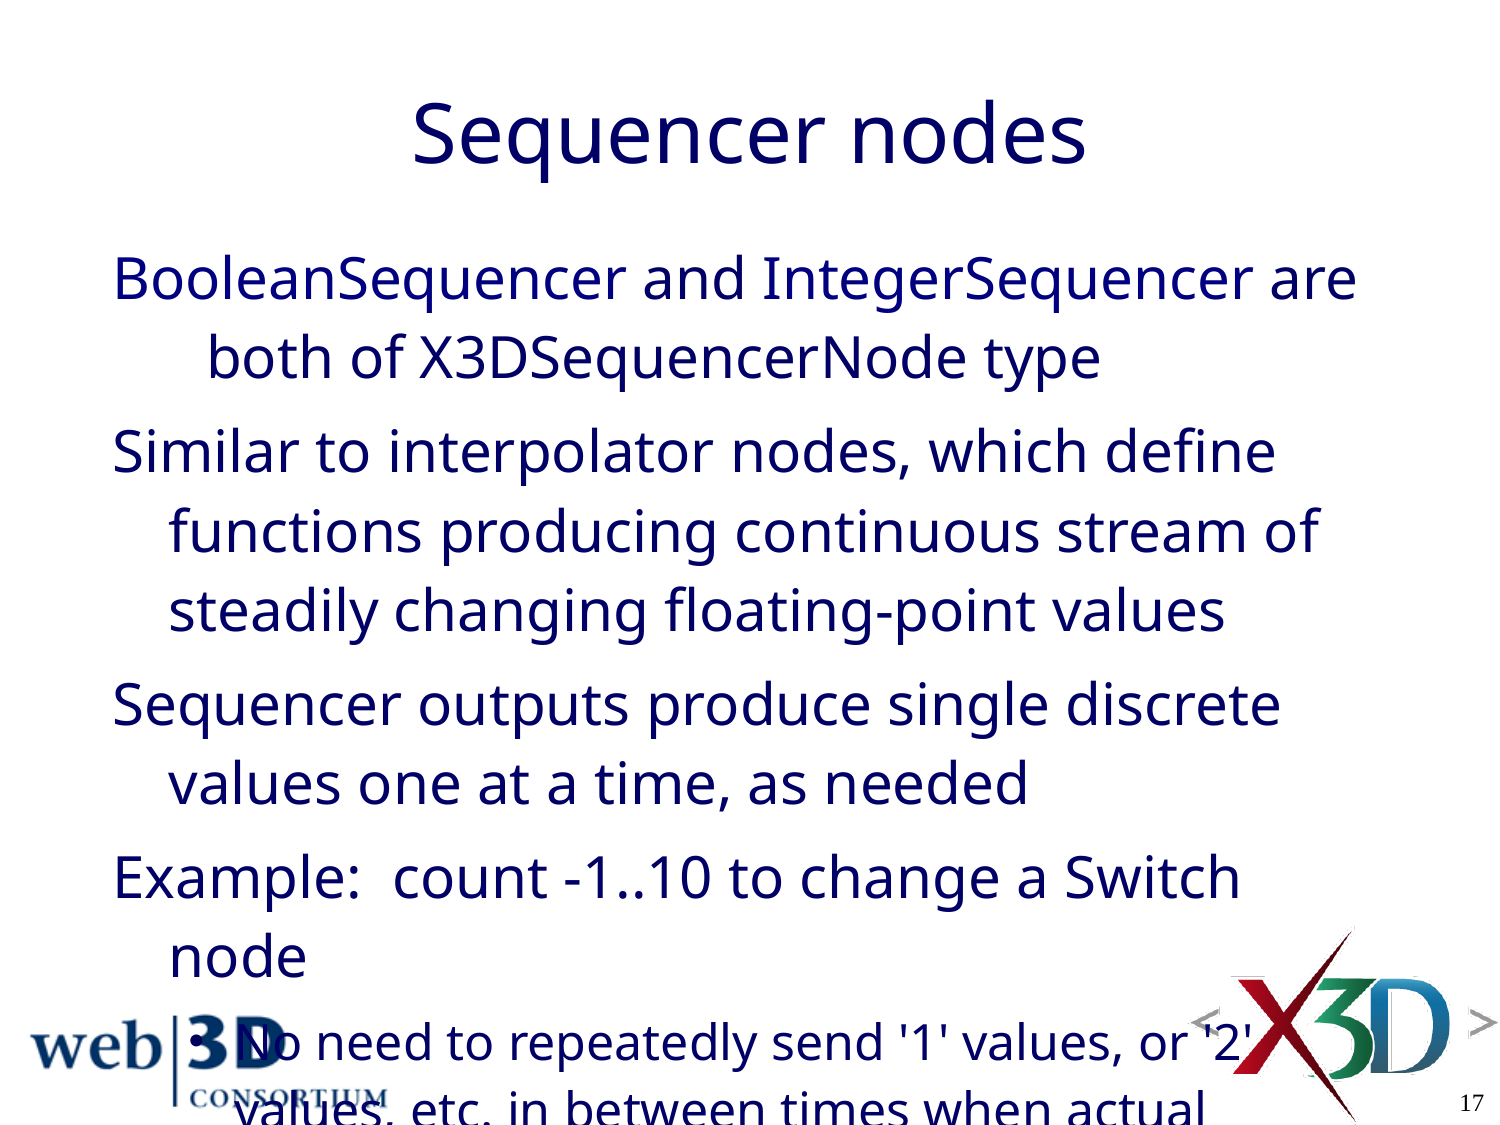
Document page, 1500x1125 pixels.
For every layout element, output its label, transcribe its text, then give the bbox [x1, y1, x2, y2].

picture [12, 998, 413, 1118]
title Sequencer nodes [112, 44, 1388, 218]
picture [338, 1104, 352, 1112]
picture [1187, 926, 1500, 1125]
list BooleanSequencer and IntegerSequencer are both of X3DSequencerNode type Similar to interpolator nodes, which define functions producing continuous stream of steadily changing floating-point values Sequencer outputs produce single discrete values one at a time, as needed Example: count -1..10 to change a Switch node No need to repeatedly send '1' values, or '2' values, etc. in between times when actual change occurs [112, 237, 1388, 986]
